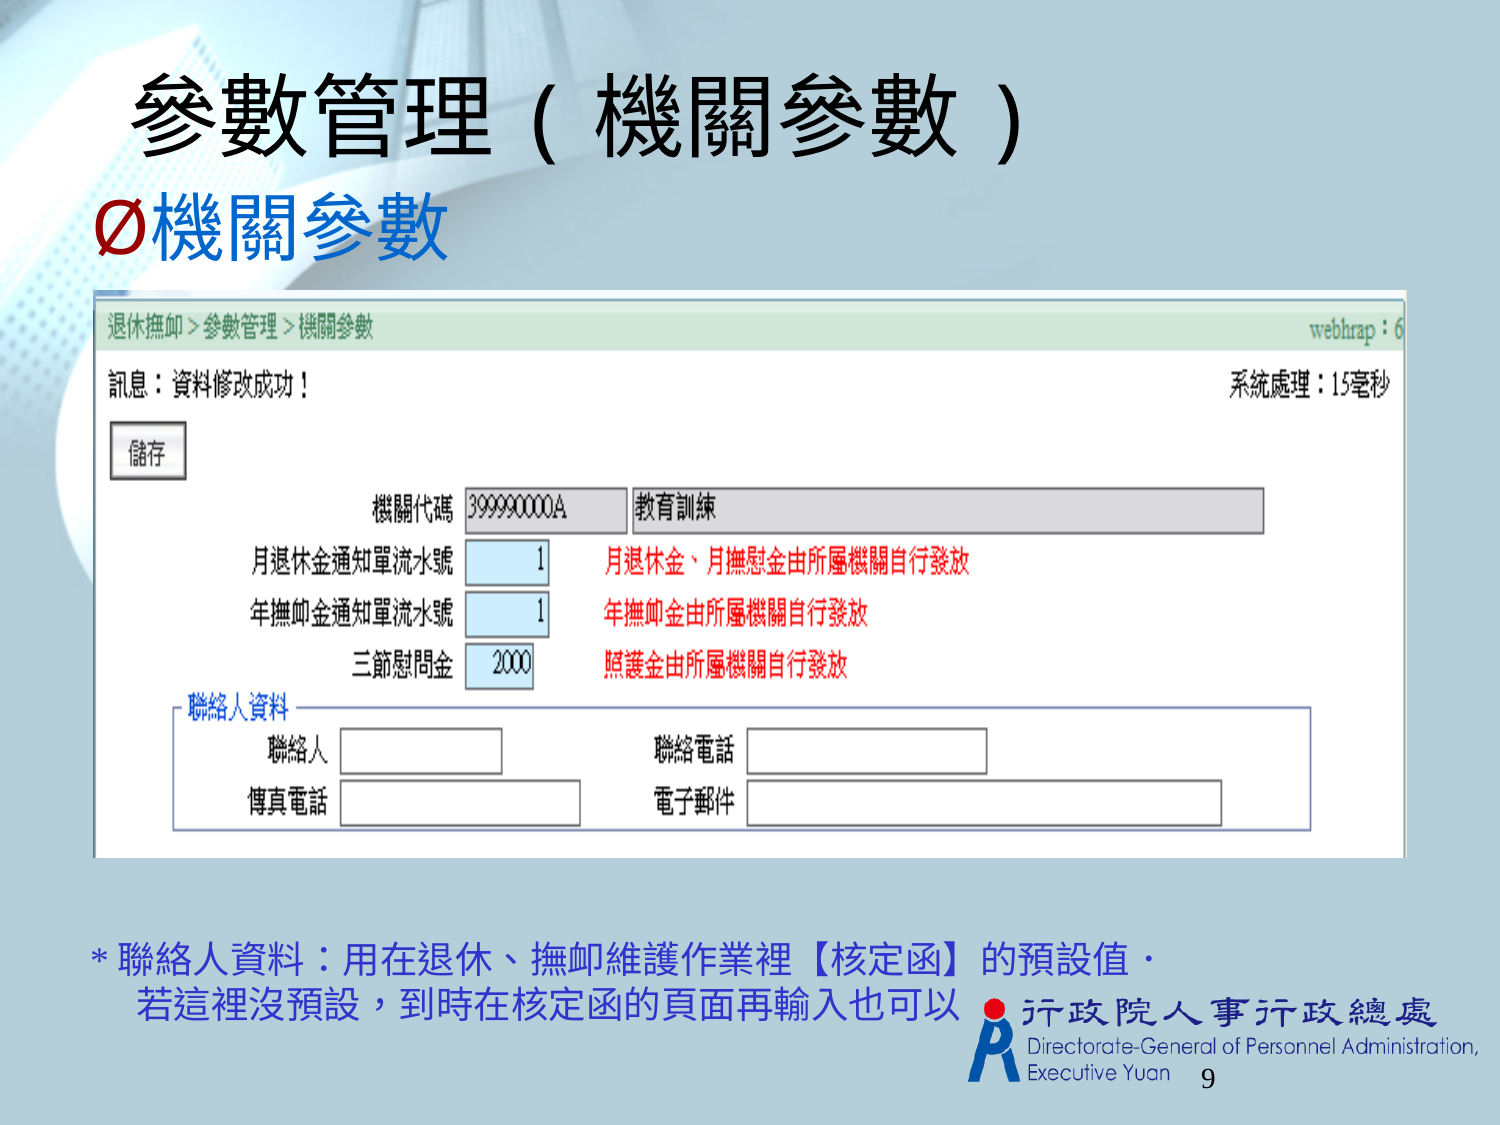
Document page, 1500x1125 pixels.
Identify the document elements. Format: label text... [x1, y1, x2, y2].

picture [93, 290, 1407, 858]
list 機關參數 [76, 172, 1427, 993]
title 參數管理(機關參數) [112, 42, 1388, 172]
text_box [1185, 1058, 1499, 1125]
text_box *聯絡人資料：用在退休、撫卹維護作業裡【核定函】的預設值． 若這裡沒預設，到時在核定函的頁面再輸入也可以 [0, 929, 1339, 1034]
